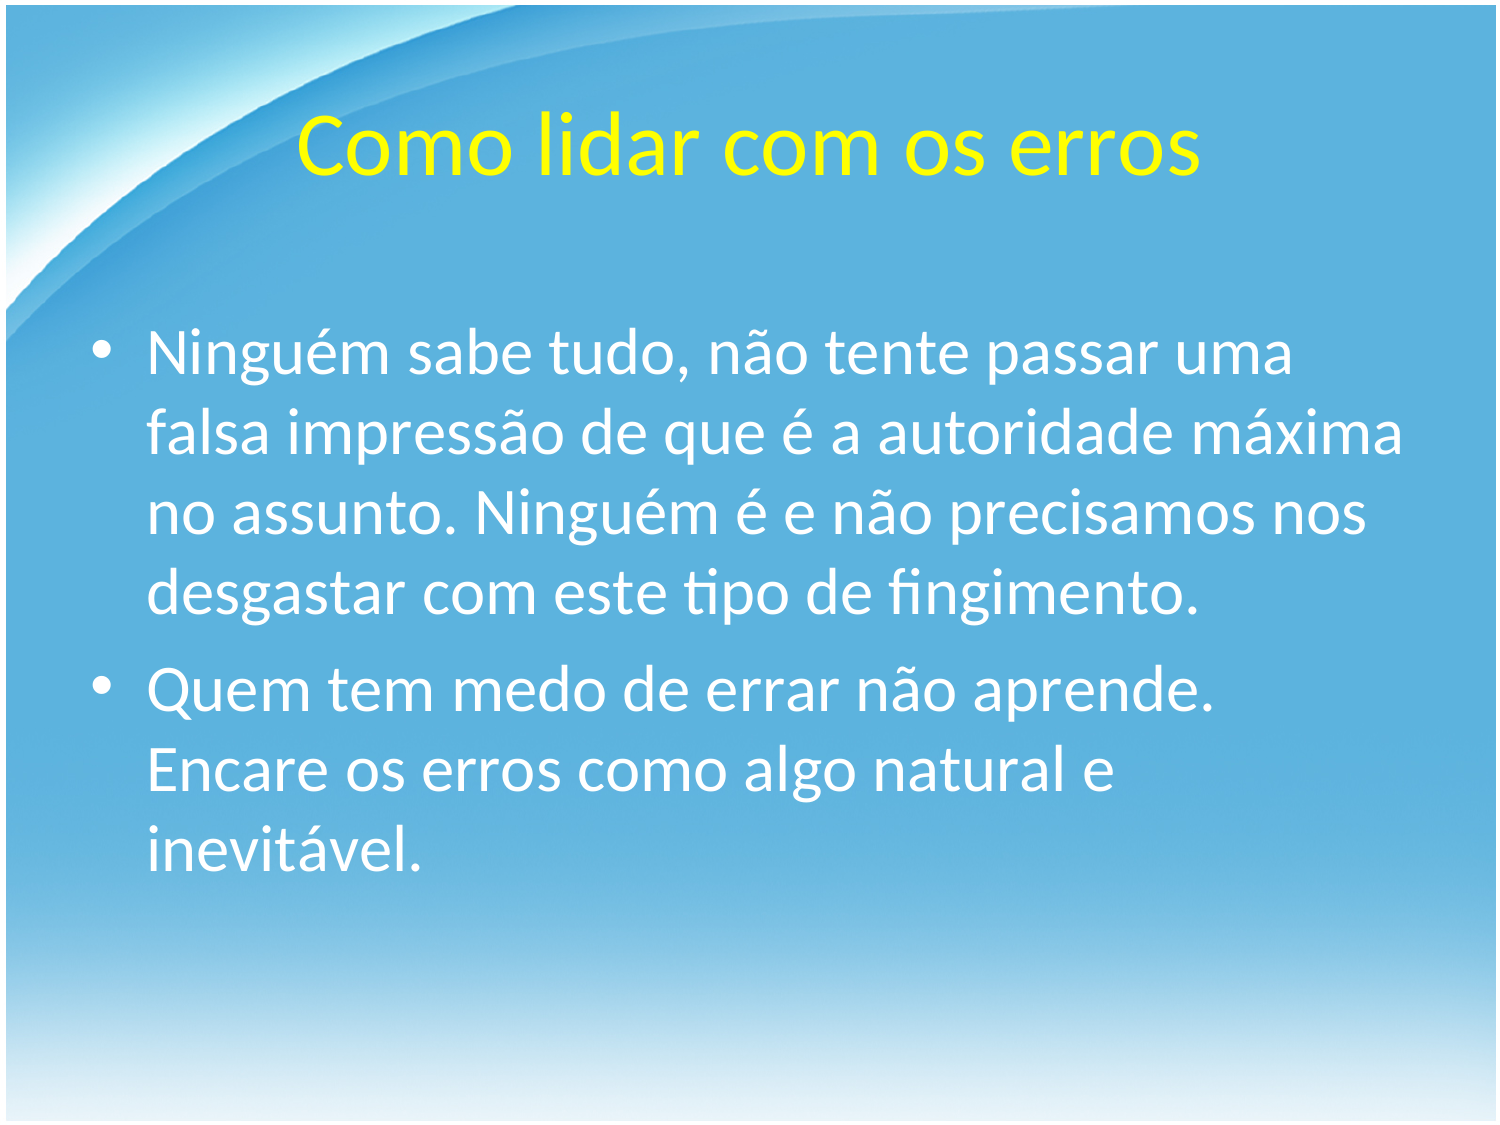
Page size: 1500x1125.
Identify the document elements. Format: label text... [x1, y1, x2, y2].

picture [0, 0, 1500, 1125]
text_box Ninguém sabe tudo, não tente passar uma falsa impressão de que é a autoridade máxima no assunto. Ninguém é e não precisamos nos desgastar com este tipo de fingimento. Quem tem medo de errar não aprende. Encare os erros como algo natural e inevitável. [75, 300, 1426, 1043]
title Como lidar com os erros [75, 21, 1425, 257]
